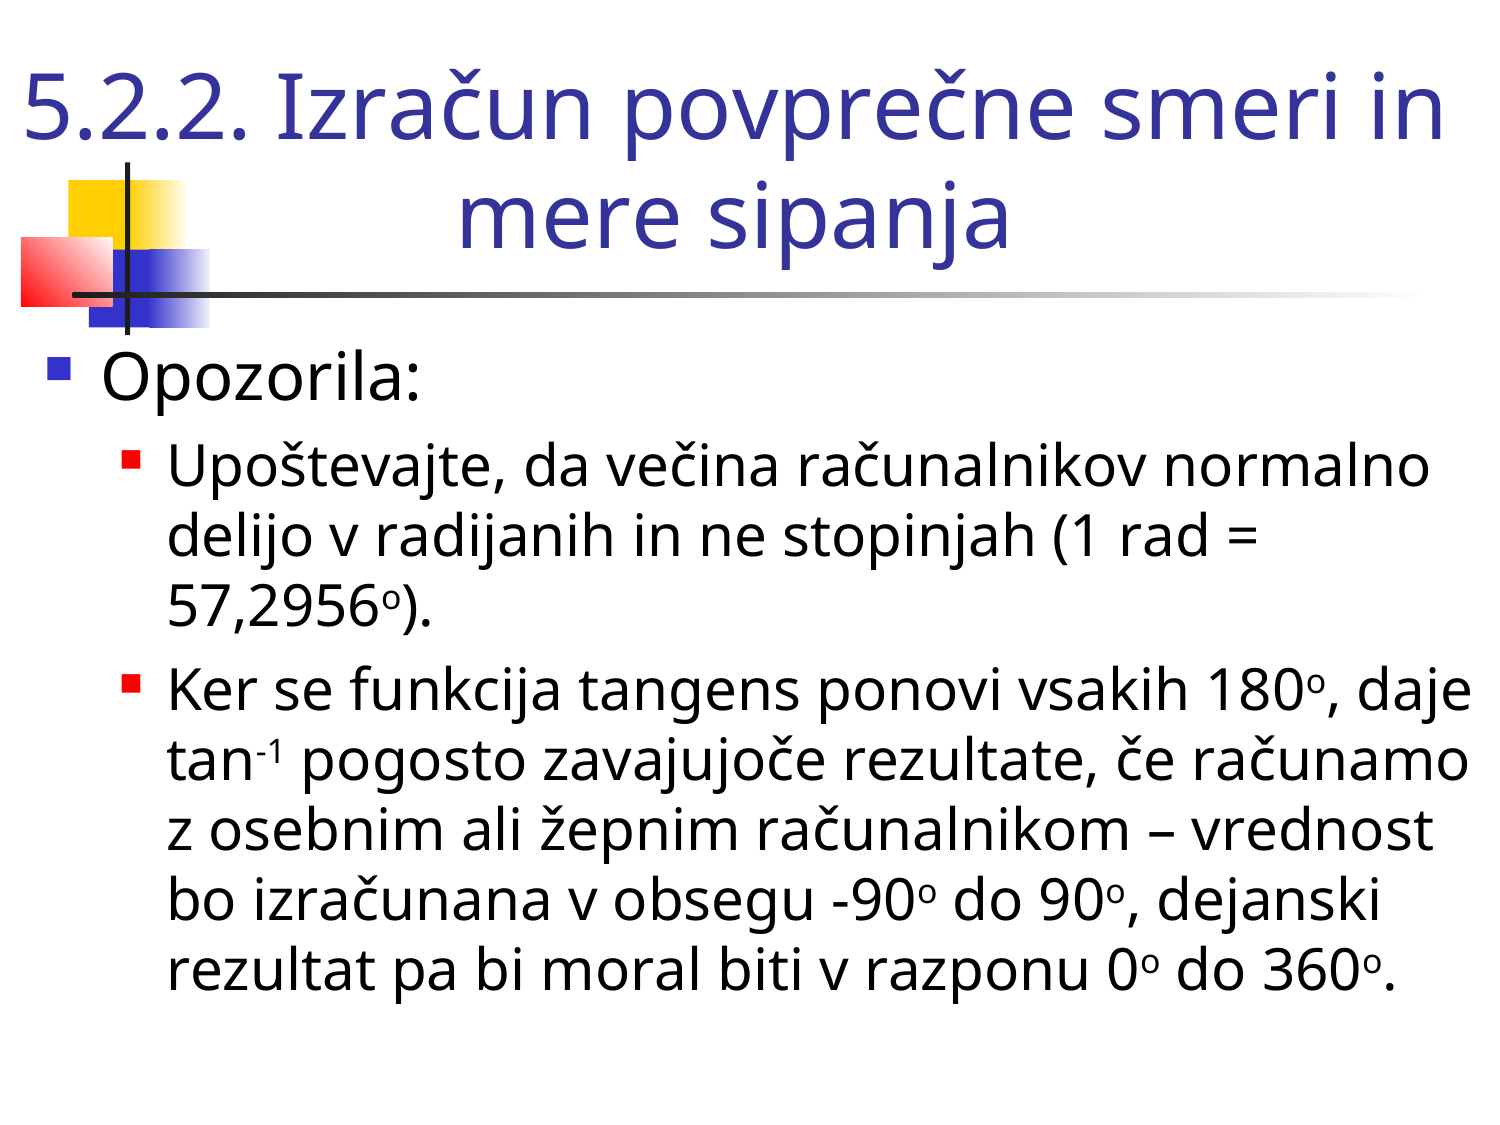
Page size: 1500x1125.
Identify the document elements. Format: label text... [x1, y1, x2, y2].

title 5.2.2. Izračun povprečne smeri in mere sipanja [0, 35, 1471, 276]
list Opozorila: Upoštevajte, da večina računalnikov normalno delijo v radijanih in ne stopinjah (1 rad = 57,2956o). Ker se funkcija tangens ponovi vsakih 180o, daje tan-1 pogosto zavajujoče rezultate, če računamo z osebnim ali žepnim računalnikom – vrednost bo izračunana v obsegu -90o do 90o, dejanski rezultat pa bi moral biti v razponu 0o do 360o. [29, 326, 1500, 1125]
